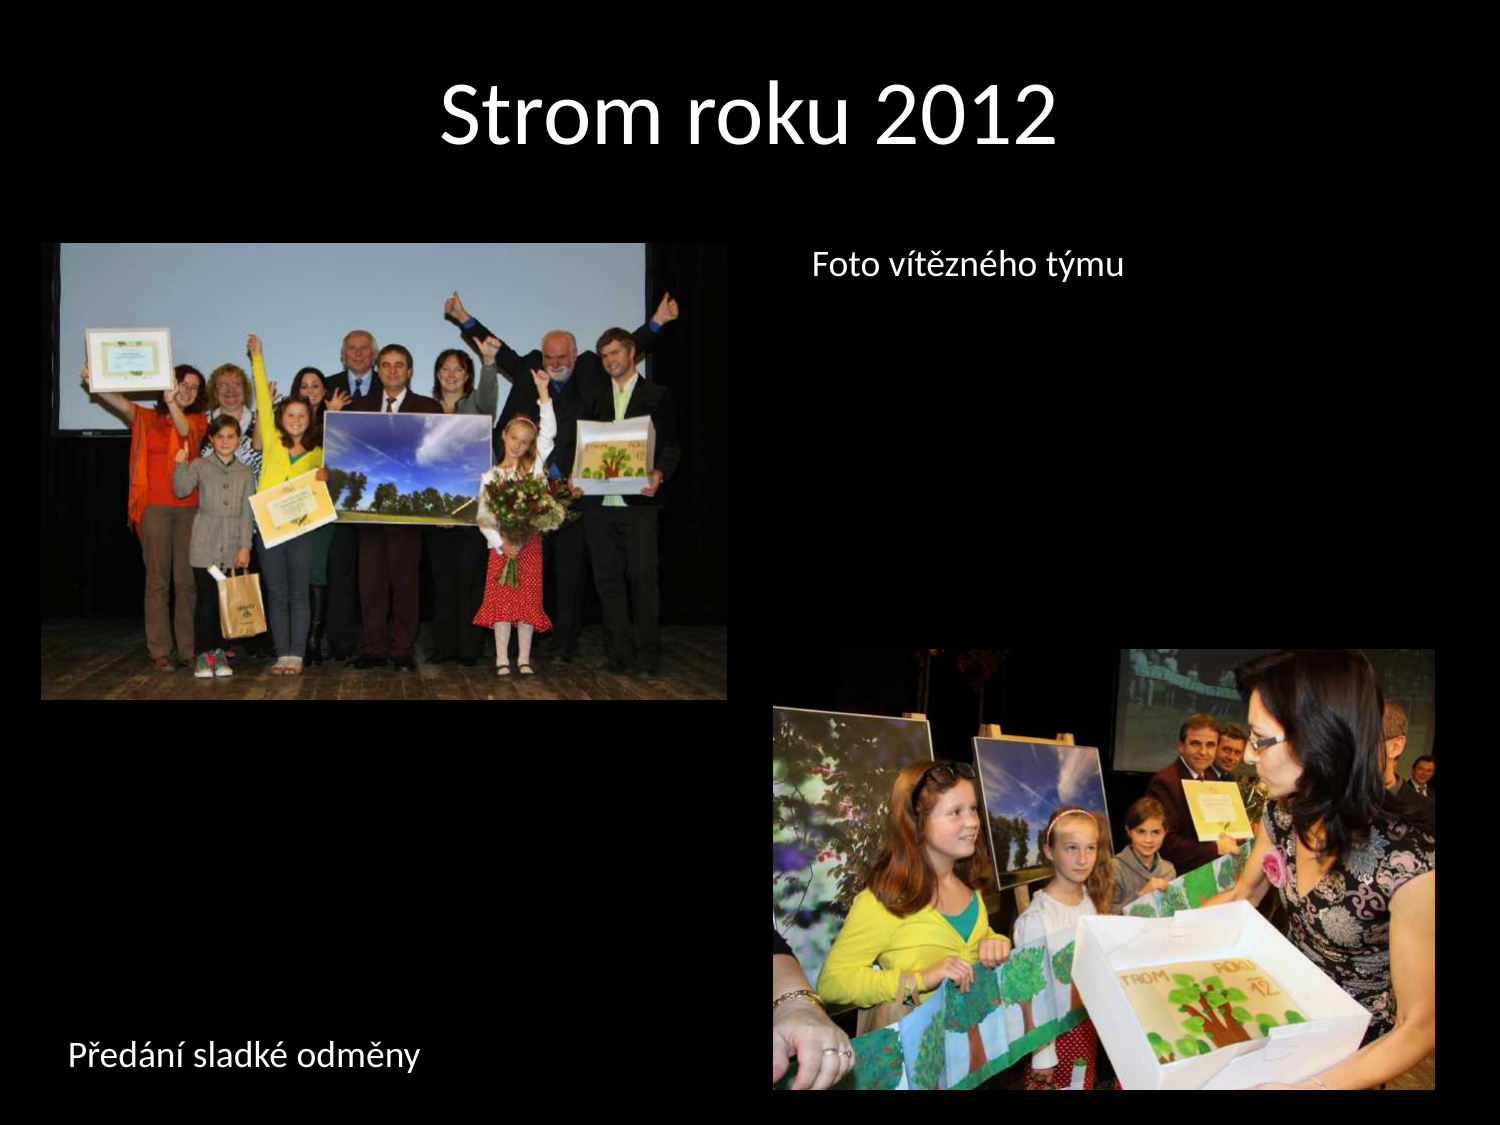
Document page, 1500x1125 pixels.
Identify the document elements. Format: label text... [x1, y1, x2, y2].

text_box Foto vítězného týmu [797, 231, 1353, 292]
picture [773, 649, 1435, 1090]
text_box Předání sladké odměny [53, 1023, 739, 1083]
picture [41, 243, 727, 700]
title Strom roku 2012 [75, 45, 1425, 233]
